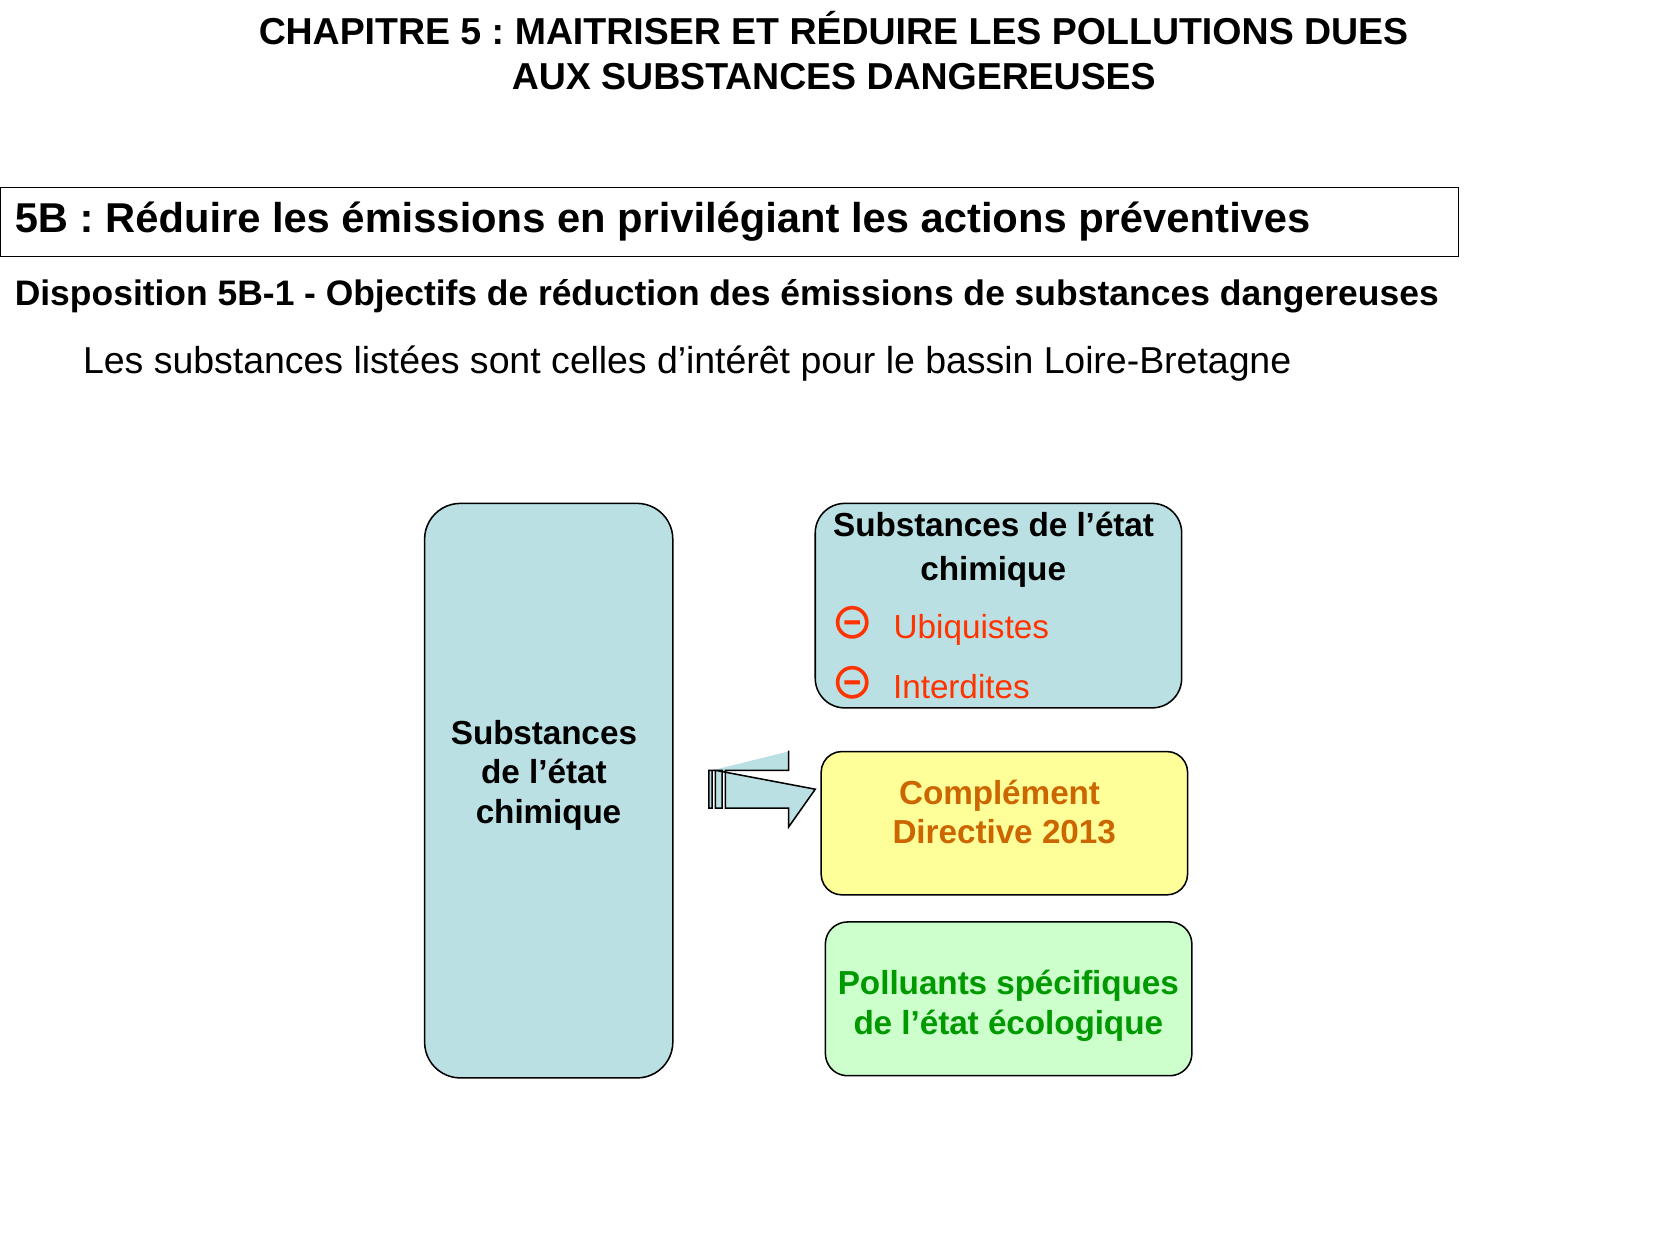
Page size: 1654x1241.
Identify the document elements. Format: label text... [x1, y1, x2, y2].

text_box Complément Directive 2013 [821, 751, 1188, 895]
text_box CHAPITRE 5 : MAITRISER ET RÉDUIRE LES POLLUTIONS DUES AUX SUBSTANCES DANGEREUSES [237, 0, 1431, 105]
text_box Polluants spécifiques de l’état écologique [825, 921, 1192, 1076]
text_box [708, 751, 816, 828]
table_header 5B : Réduire les émissions en privilégiant les actions préventives [1, 188, 1458, 256]
text_box Les substances listées sont celles d’intérêt pour le bassin Loire-Bretagne [68, 331, 1319, 394]
text_box Disposition 5B-1 - Objectifs de réduction des émissions de substances dangereuses [0, 262, 1501, 325]
text_box Substances de l’état chimique [424, 503, 673, 1078]
text_box Substances de l’état chimique ⊝ Ubiquistes ⊝ Interdites [815, 503, 1182, 708]
